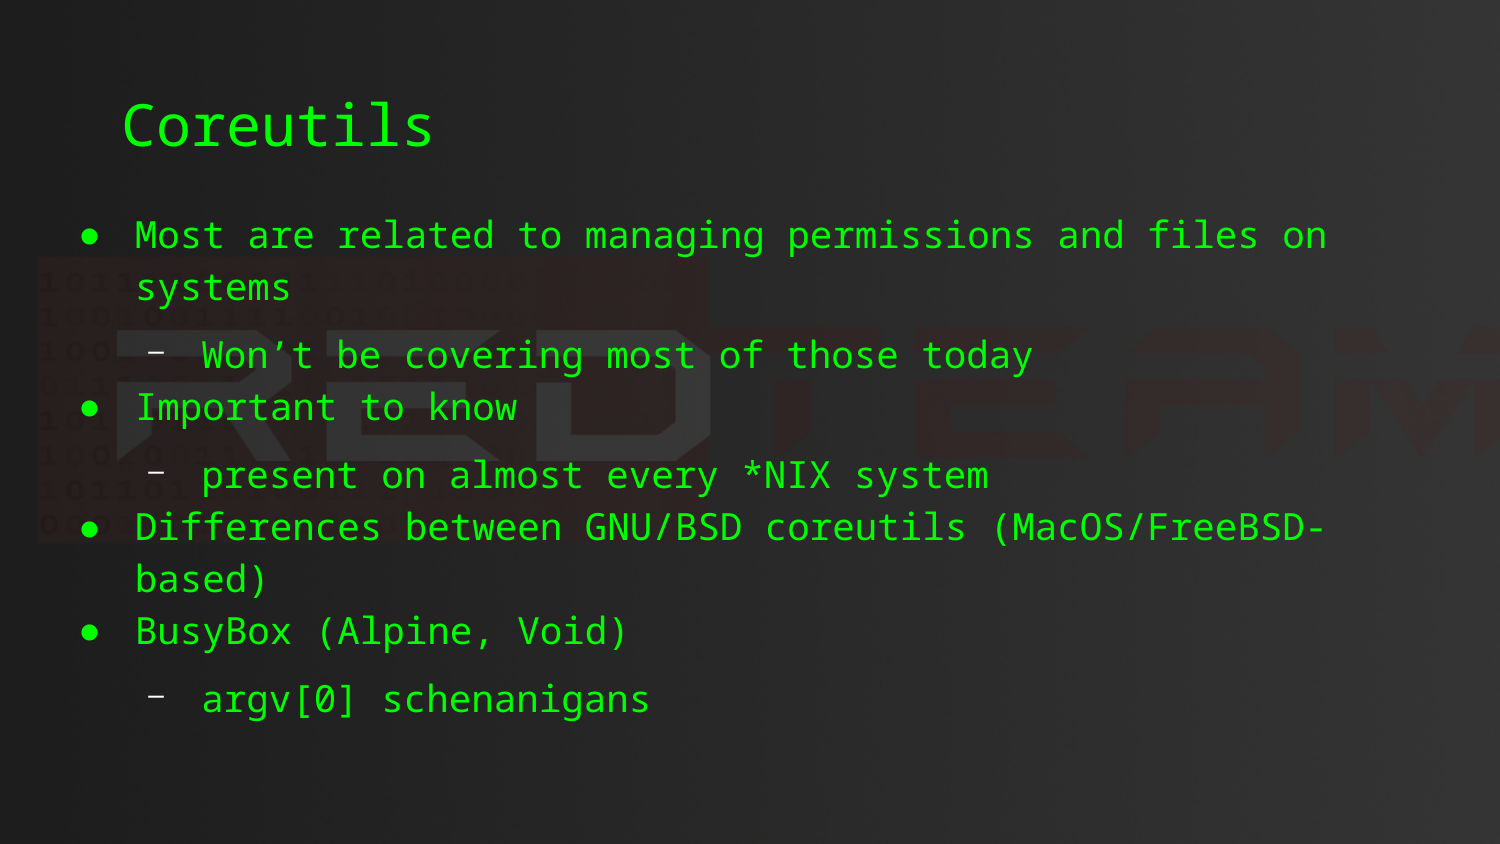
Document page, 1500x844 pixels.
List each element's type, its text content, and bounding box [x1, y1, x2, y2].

picture [0, 0, 1500, 844]
title Coreutils [105, 72, 1443, 167]
list Most are related to managing permissions and files on systems Won’t be covering most of those today Important to know present on almost every *NIX system Differences between GNU/BSD coreutils (MacOS/FreeBSD-based) BusyBox (Alpine, Void) argv[0] schenanigans [44, 189, 1443, 750]
